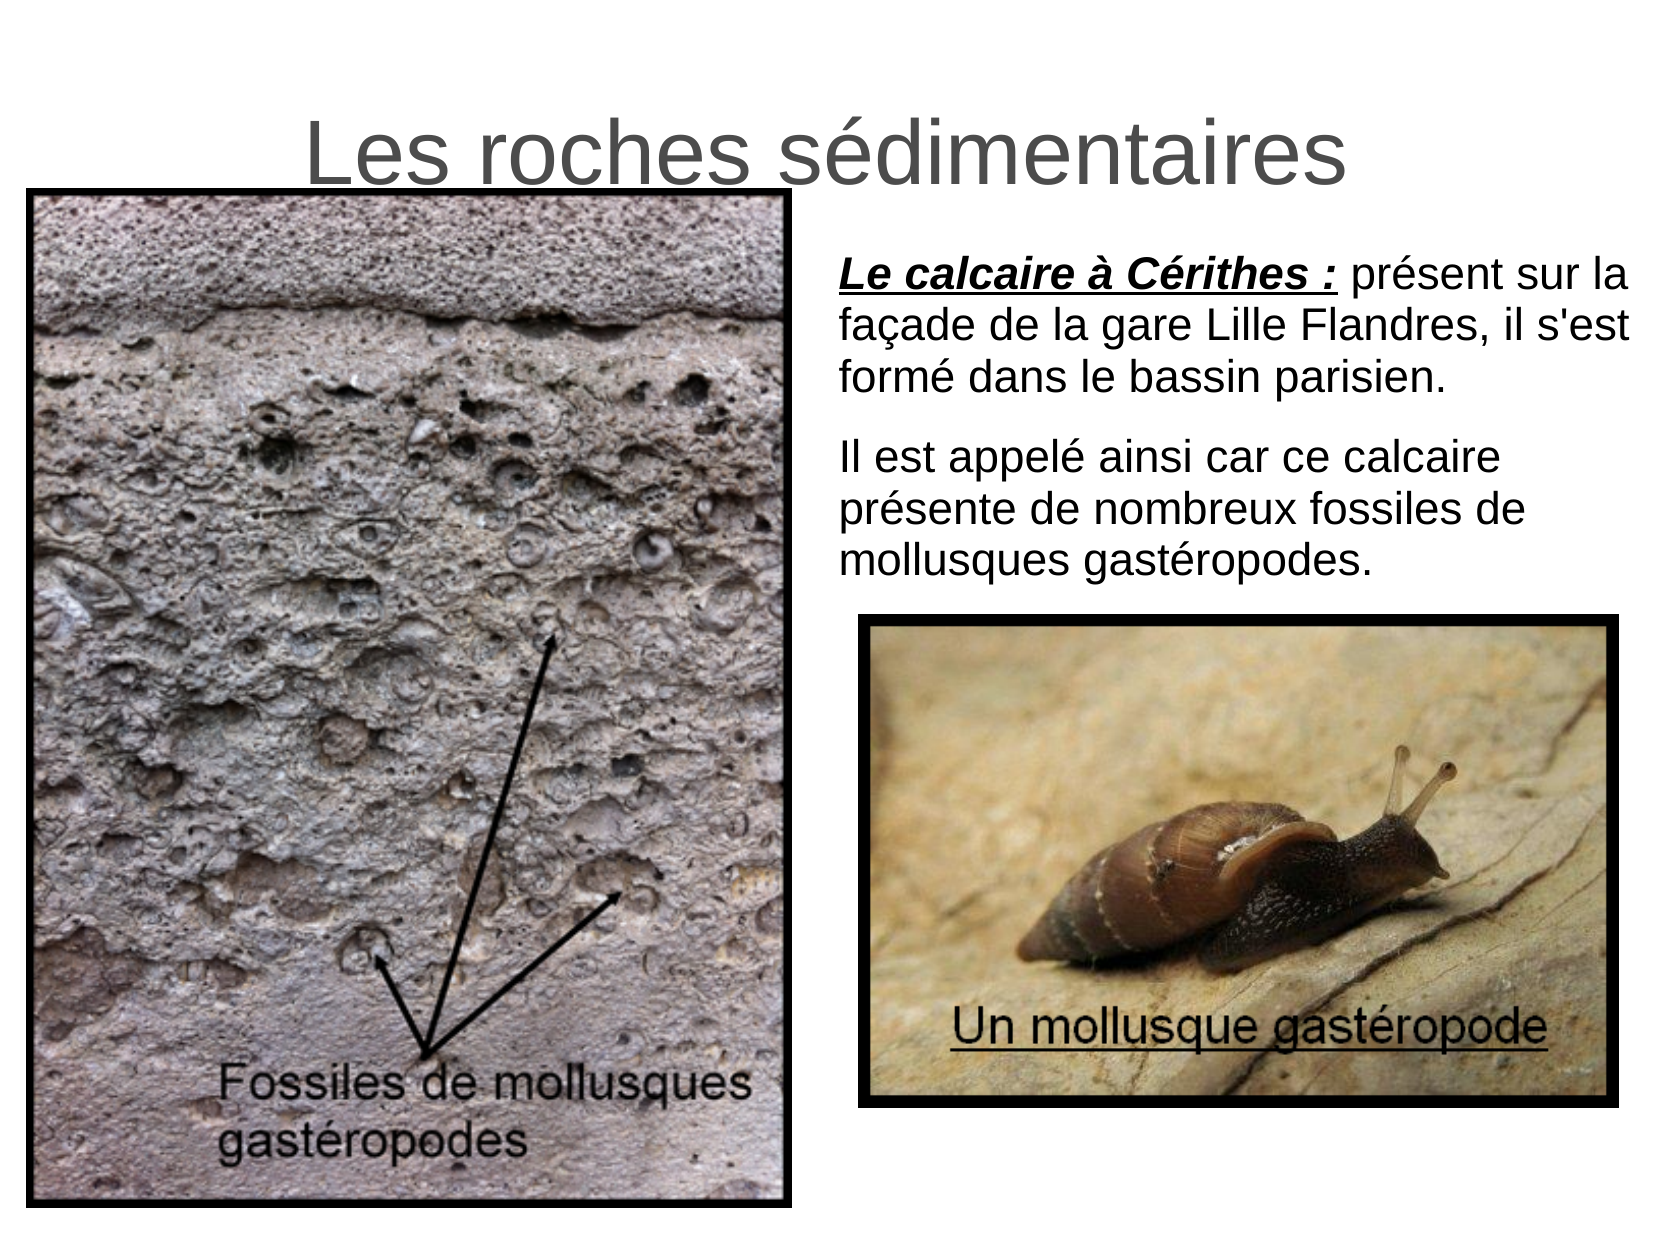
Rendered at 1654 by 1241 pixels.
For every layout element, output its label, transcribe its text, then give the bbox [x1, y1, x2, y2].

picture [26, 188, 792, 1208]
picture [858, 614, 1619, 1108]
list Le calcaire à Cérithes : présent sur la façade de la gare Lille Flandres, il s'est formé dans le bassin parisien. Il est appelé ainsi car ce calcaire présente de nombreux fossiles de mollusques gastéropodes. [838, 248, 1642, 584]
title Les roches sédimentaires [82, 49, 1571, 257]
